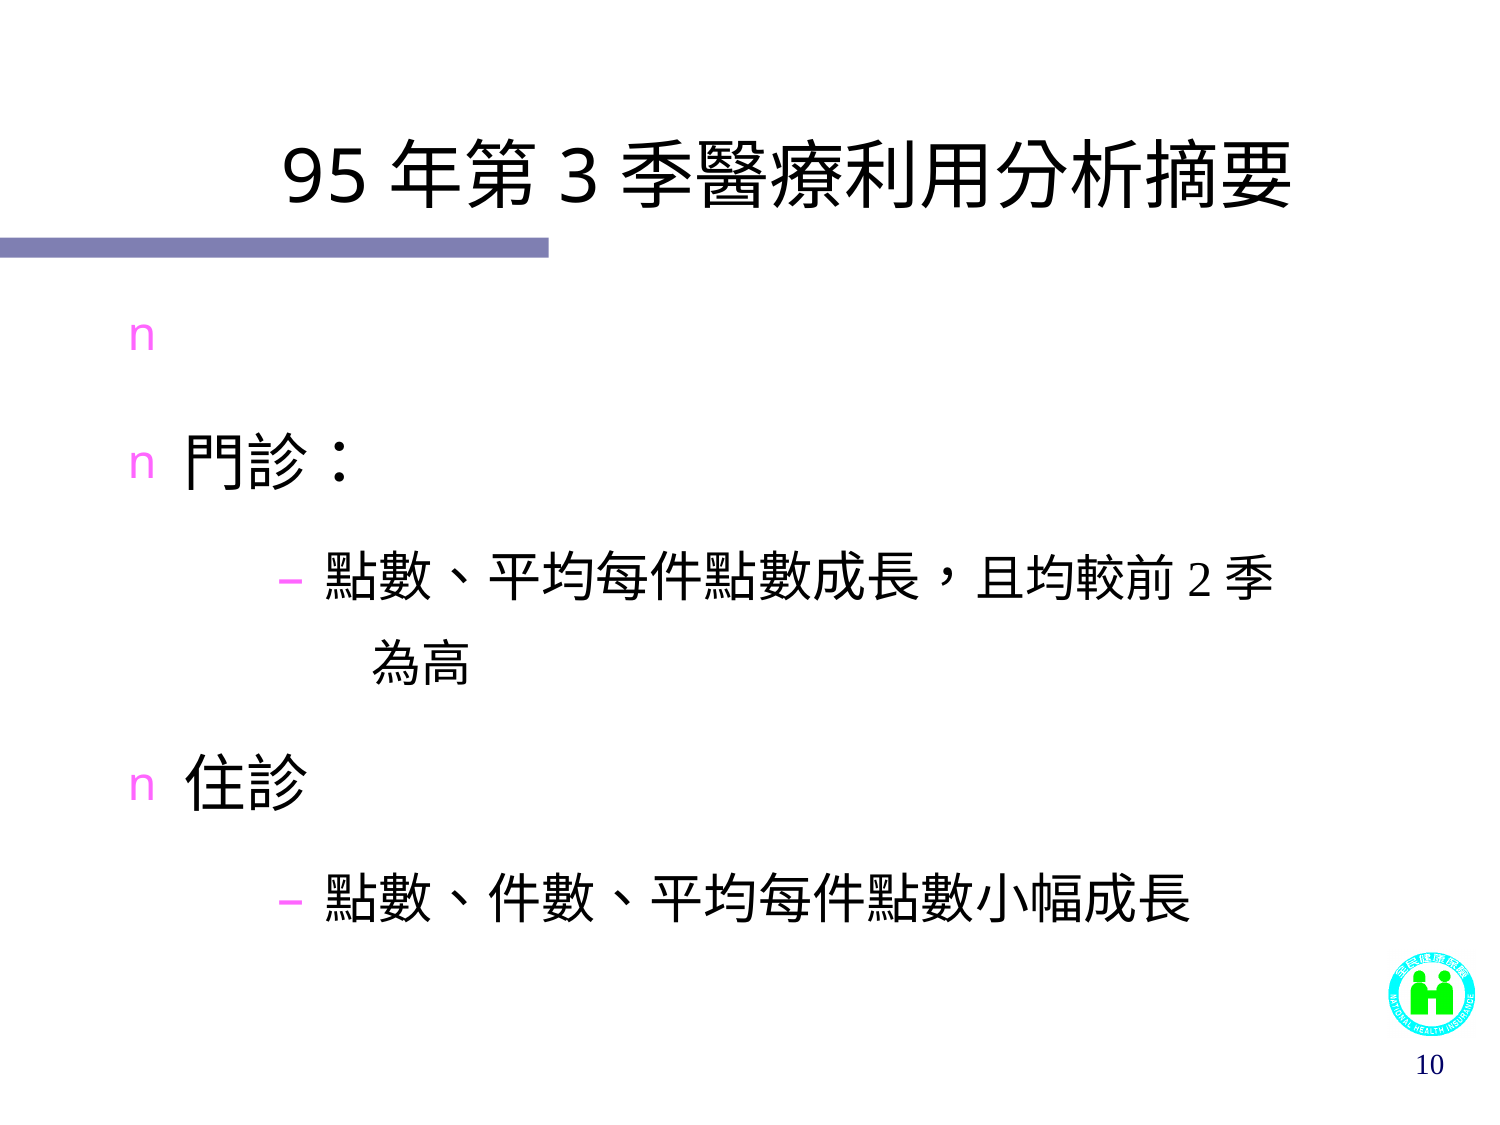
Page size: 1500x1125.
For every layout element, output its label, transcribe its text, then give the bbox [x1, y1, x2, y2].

list 門診： 點數、平均每件點數成長，且均較前2季為高 住診 點數、件數、平均每件點數小幅成長 [112, 287, 1338, 1013]
text_box [1400, 1037, 1476, 1125]
title 95年第3季醫療利用分析摘要 [150, 37, 1426, 225]
